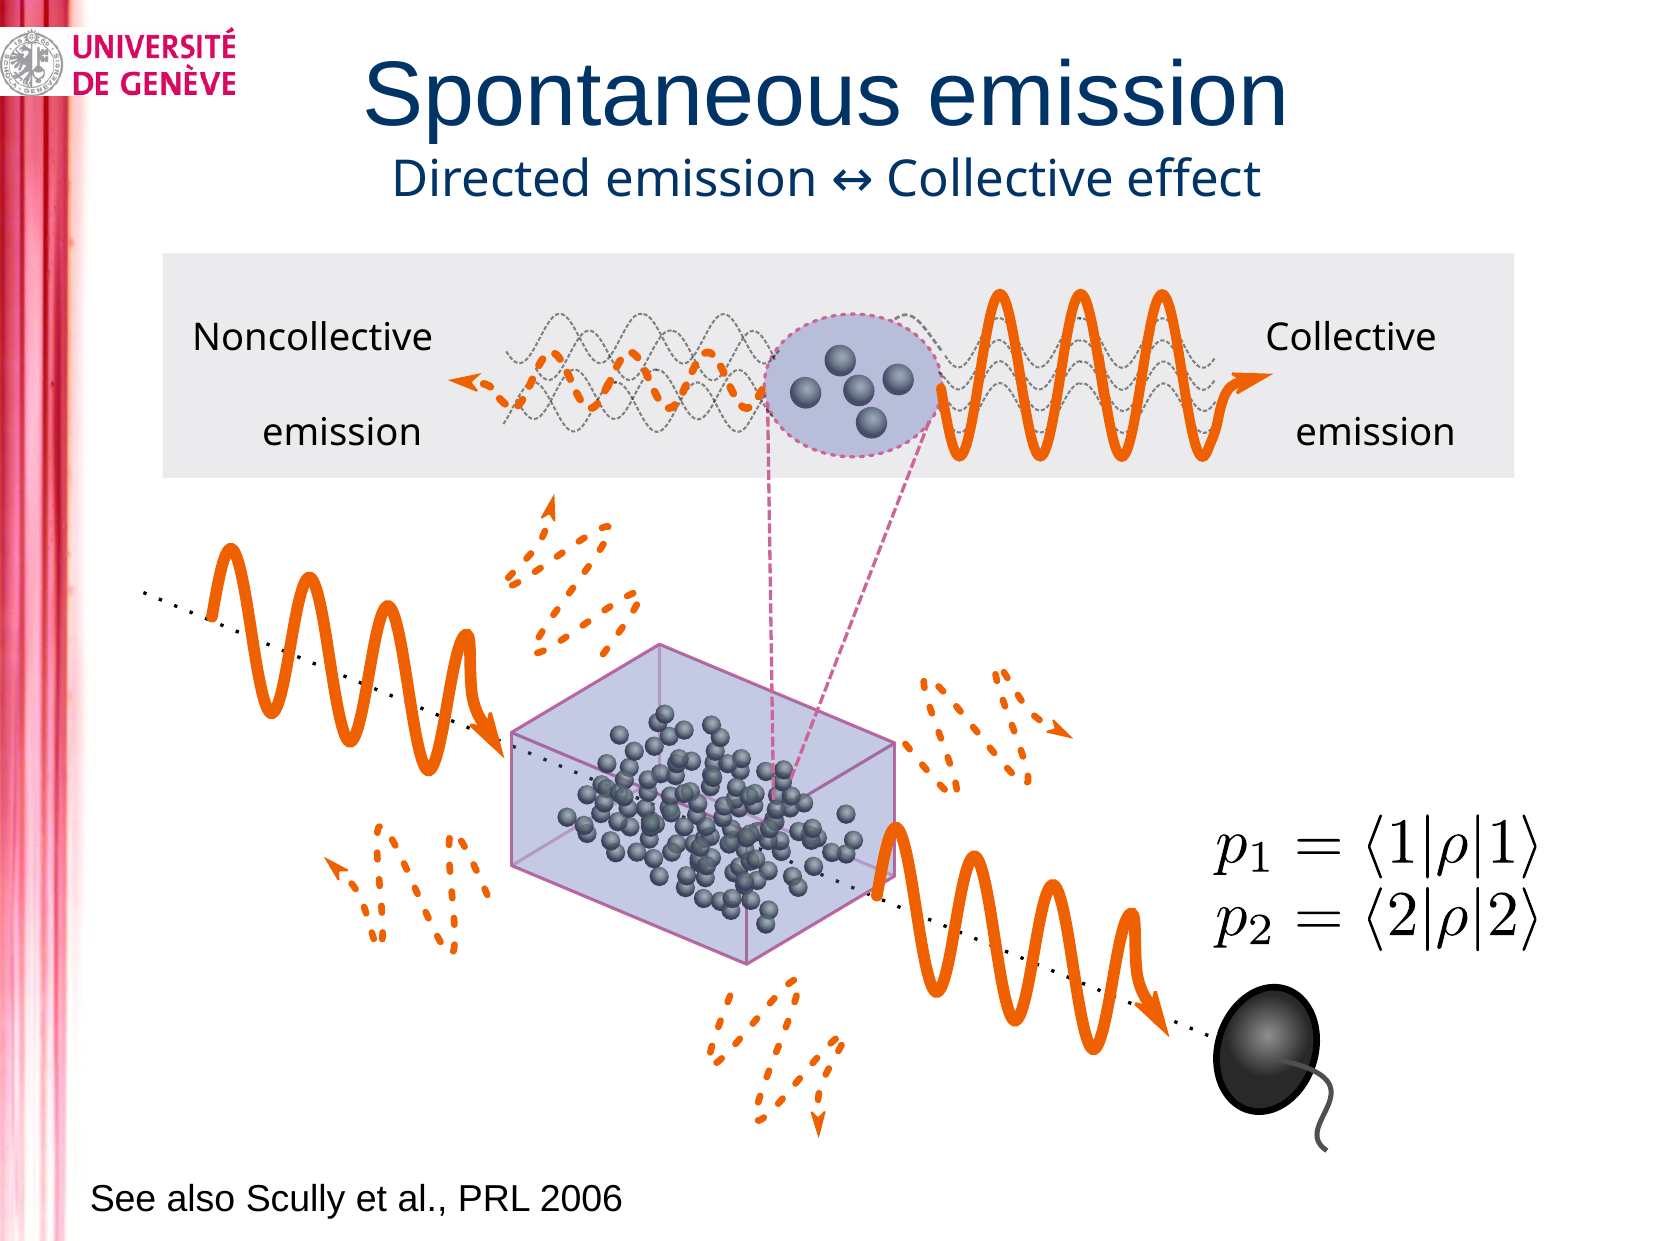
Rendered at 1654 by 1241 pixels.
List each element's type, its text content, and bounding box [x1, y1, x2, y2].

picture [105, 223, 1544, 1183]
list Directed emission ↔ Collective effect [82, 142, 1571, 213]
text_box See also Scully et al., PRL 2006 [75, 1170, 638, 1227]
title Spontaneous emission [82, 0, 1571, 142]
picture [0, 0, 97, 1241]
